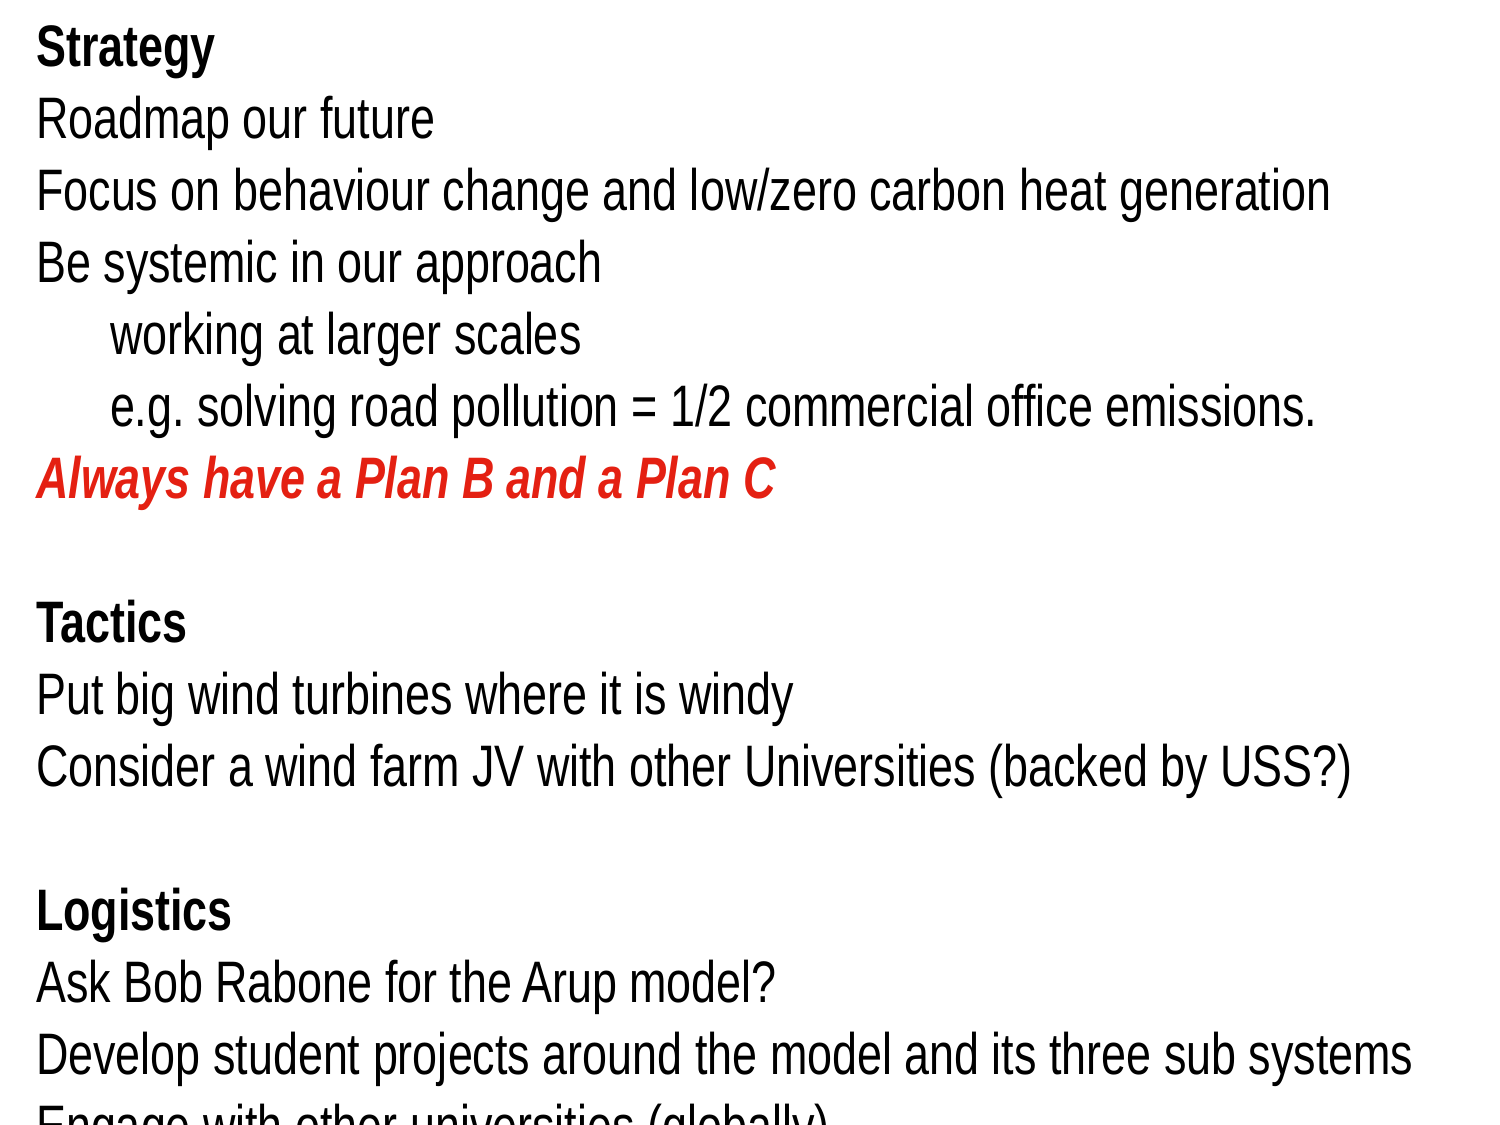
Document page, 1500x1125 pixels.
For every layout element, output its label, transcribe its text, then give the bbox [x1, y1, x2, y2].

title Strategy Roadmap our future Focus on behaviour change and low/zero carbon heat generation Be systemic in our approach working at larger scales e.g. solving road pollution = 1/2 commercial office emissions. Always have a Plan B and a Plan C Tactics Put big wind turbines where it is windy Consider a wind farm JV with other Universities (backed by USS?) Logistics Ask Bob Rabone for the Arup model? Develop student projects around the model and its three sub systems Engage with other universities (globally) [21, 0, 1429, 1125]
